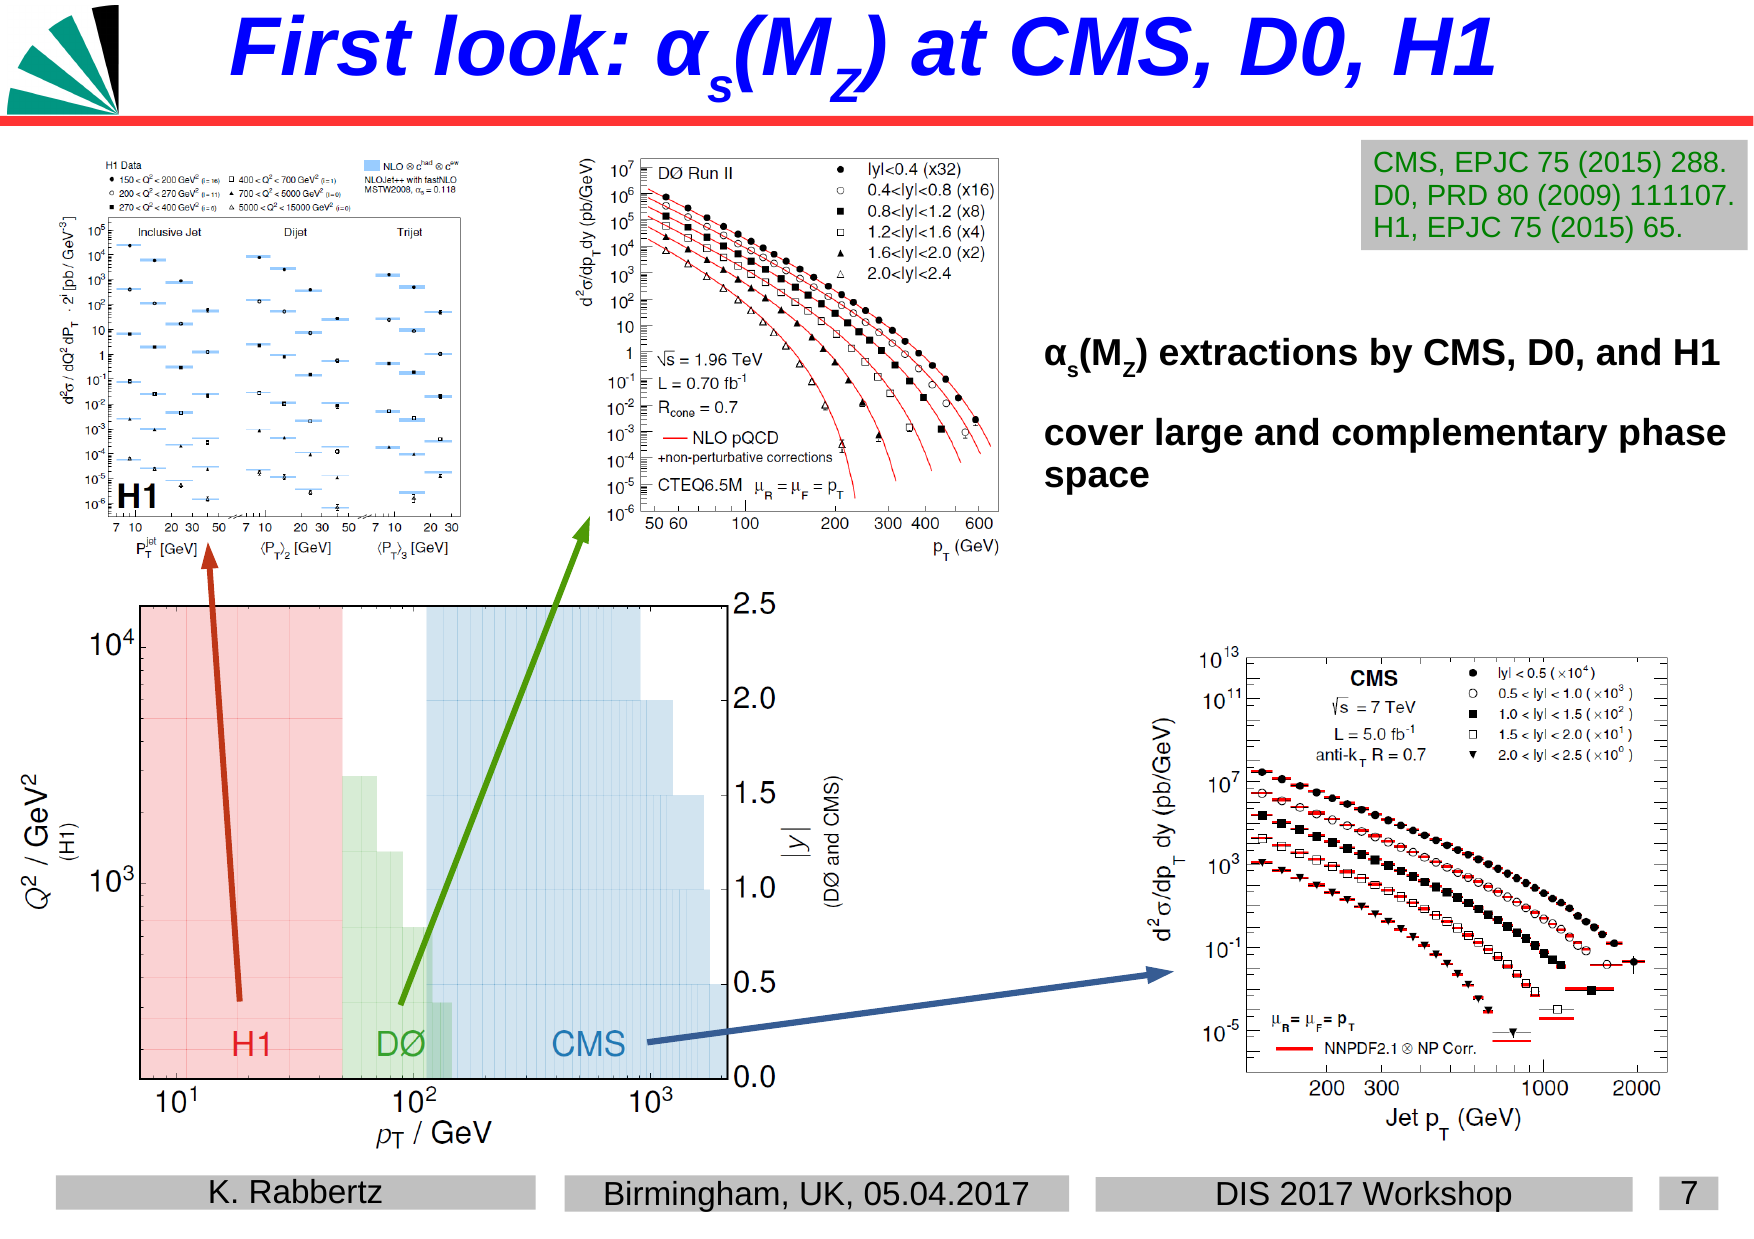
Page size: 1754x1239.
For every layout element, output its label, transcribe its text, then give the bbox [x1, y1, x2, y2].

picture [572, 539, 577, 551]
picture [1142, 639, 1676, 1145]
picture [7, 5, 119, 116]
picture [18, 583, 854, 1156]
text_box CMS, EPJC 75 (2015) 288. D0, PRD 80 (2009) 111107. H1, EPJC 75 (2015) 65. [1361, 139, 1742, 251]
picture [47, 154, 468, 565]
picture [572, 152, 1004, 567]
list αs(MZ) extractions by CMS, D0, and H1 cover large and complementary phase space [1043, 331, 1748, 513]
title First look: αs(MZ) at CMS, D0, H1 [123, 0, 1606, 114]
